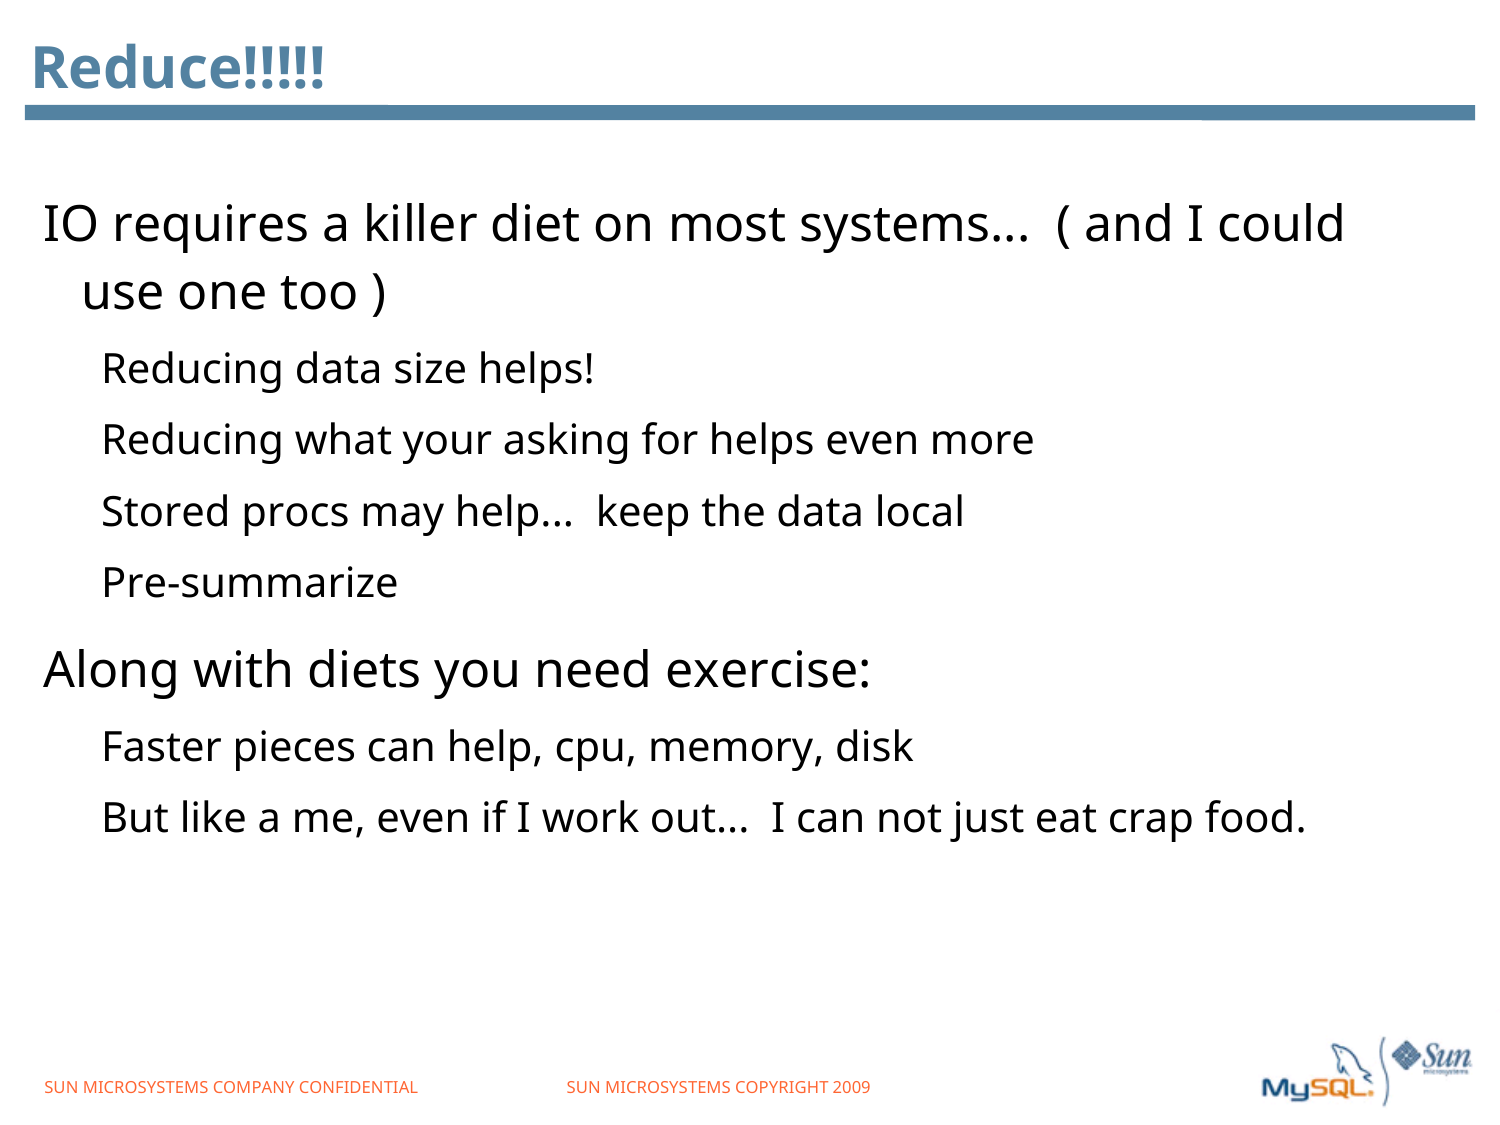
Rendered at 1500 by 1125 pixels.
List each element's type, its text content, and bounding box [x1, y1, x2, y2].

list IO requires a killer diet on most systems... ( and I could use one too )‏ Reducing data size helps! Reducing what your asking for helps even more Stored procs may help... keep the data local Pre-summarize Along with diets you need exercise: Faster pieces can help, cpu, memory, disk But like a me, even if I work out... I can not just eat crap food. [43, 187, 1440, 1063]
picture [1246, 1009, 1500, 1125]
title Reduce!!!!! [0, 0, 1500, 138]
